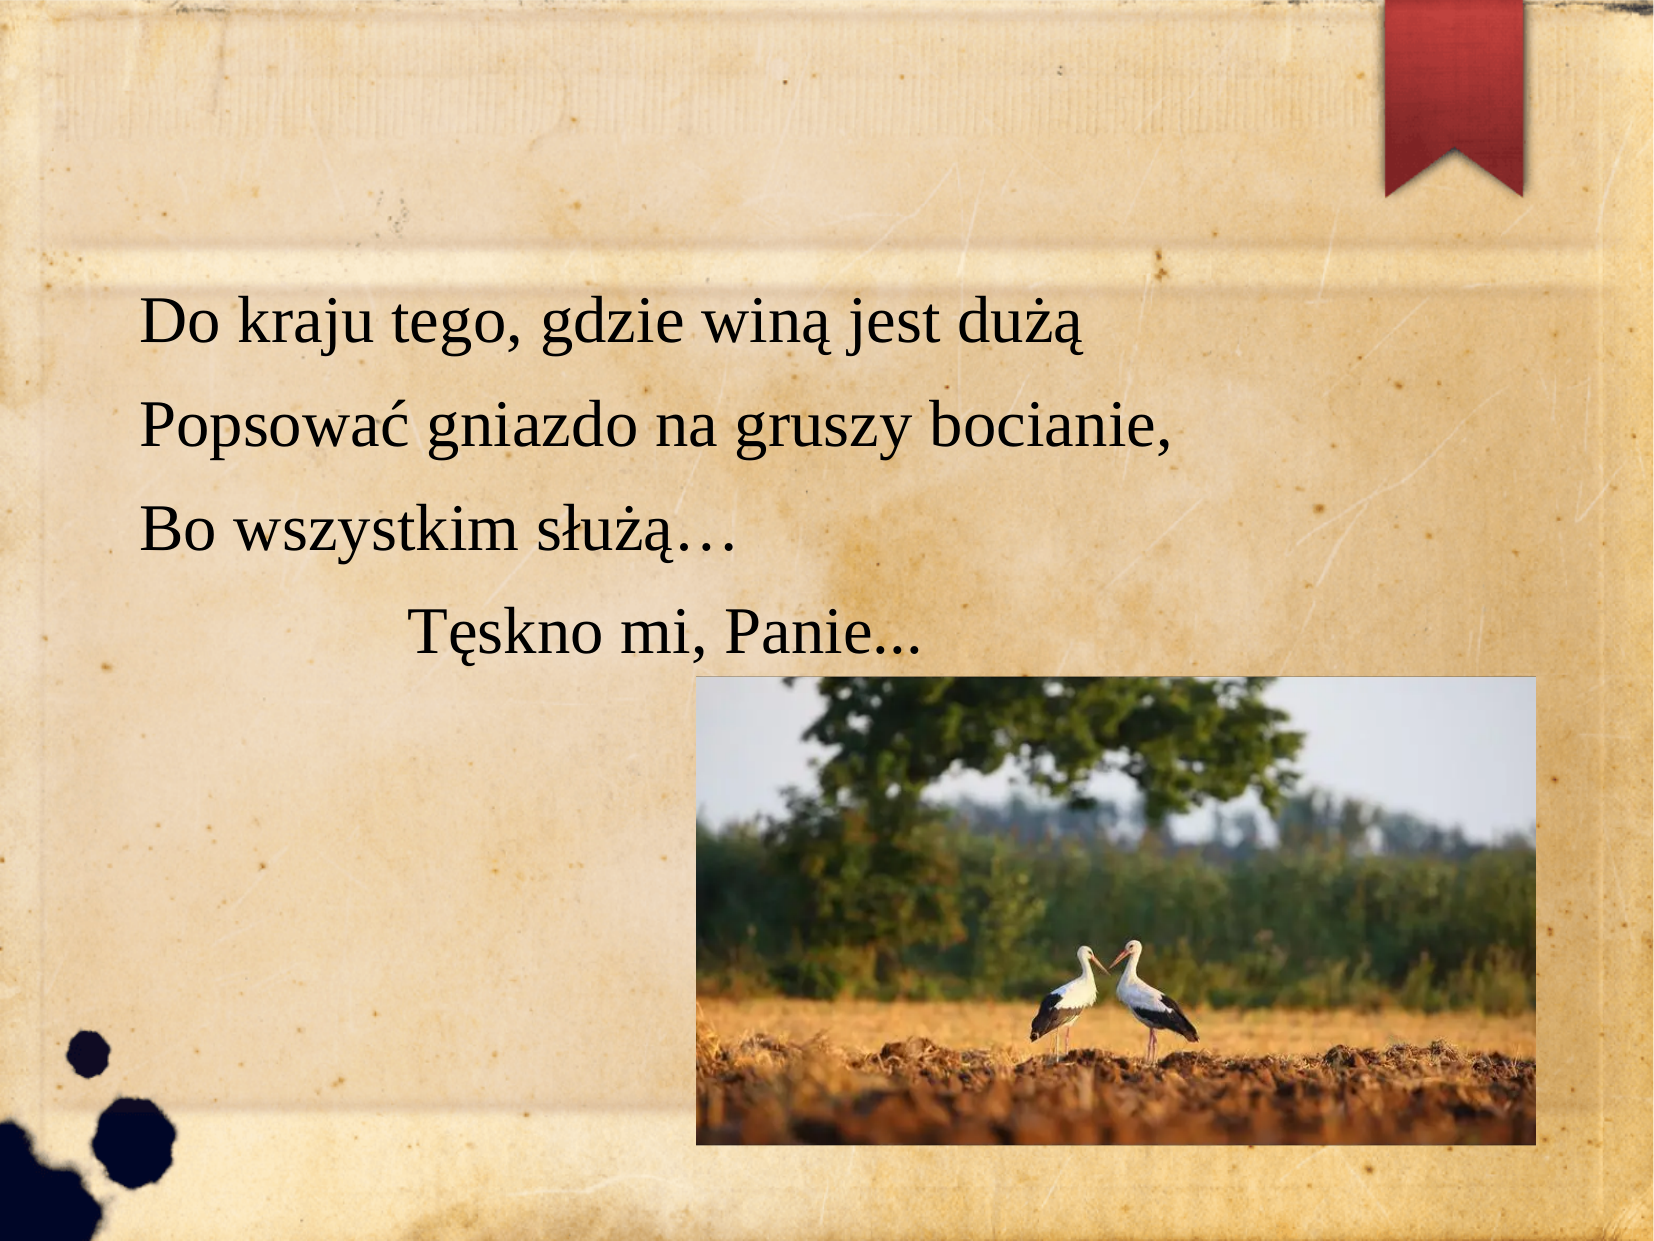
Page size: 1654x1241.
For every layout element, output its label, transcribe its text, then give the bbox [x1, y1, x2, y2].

list Do kraju tego, gdzie winą jest dużą Popsować gniazdo na gruszy bocianie, Bo wszystkim służą… Tęskno mi, Panie... [68, 283, 1524, 1003]
picture [0, 0, 1654, 1241]
